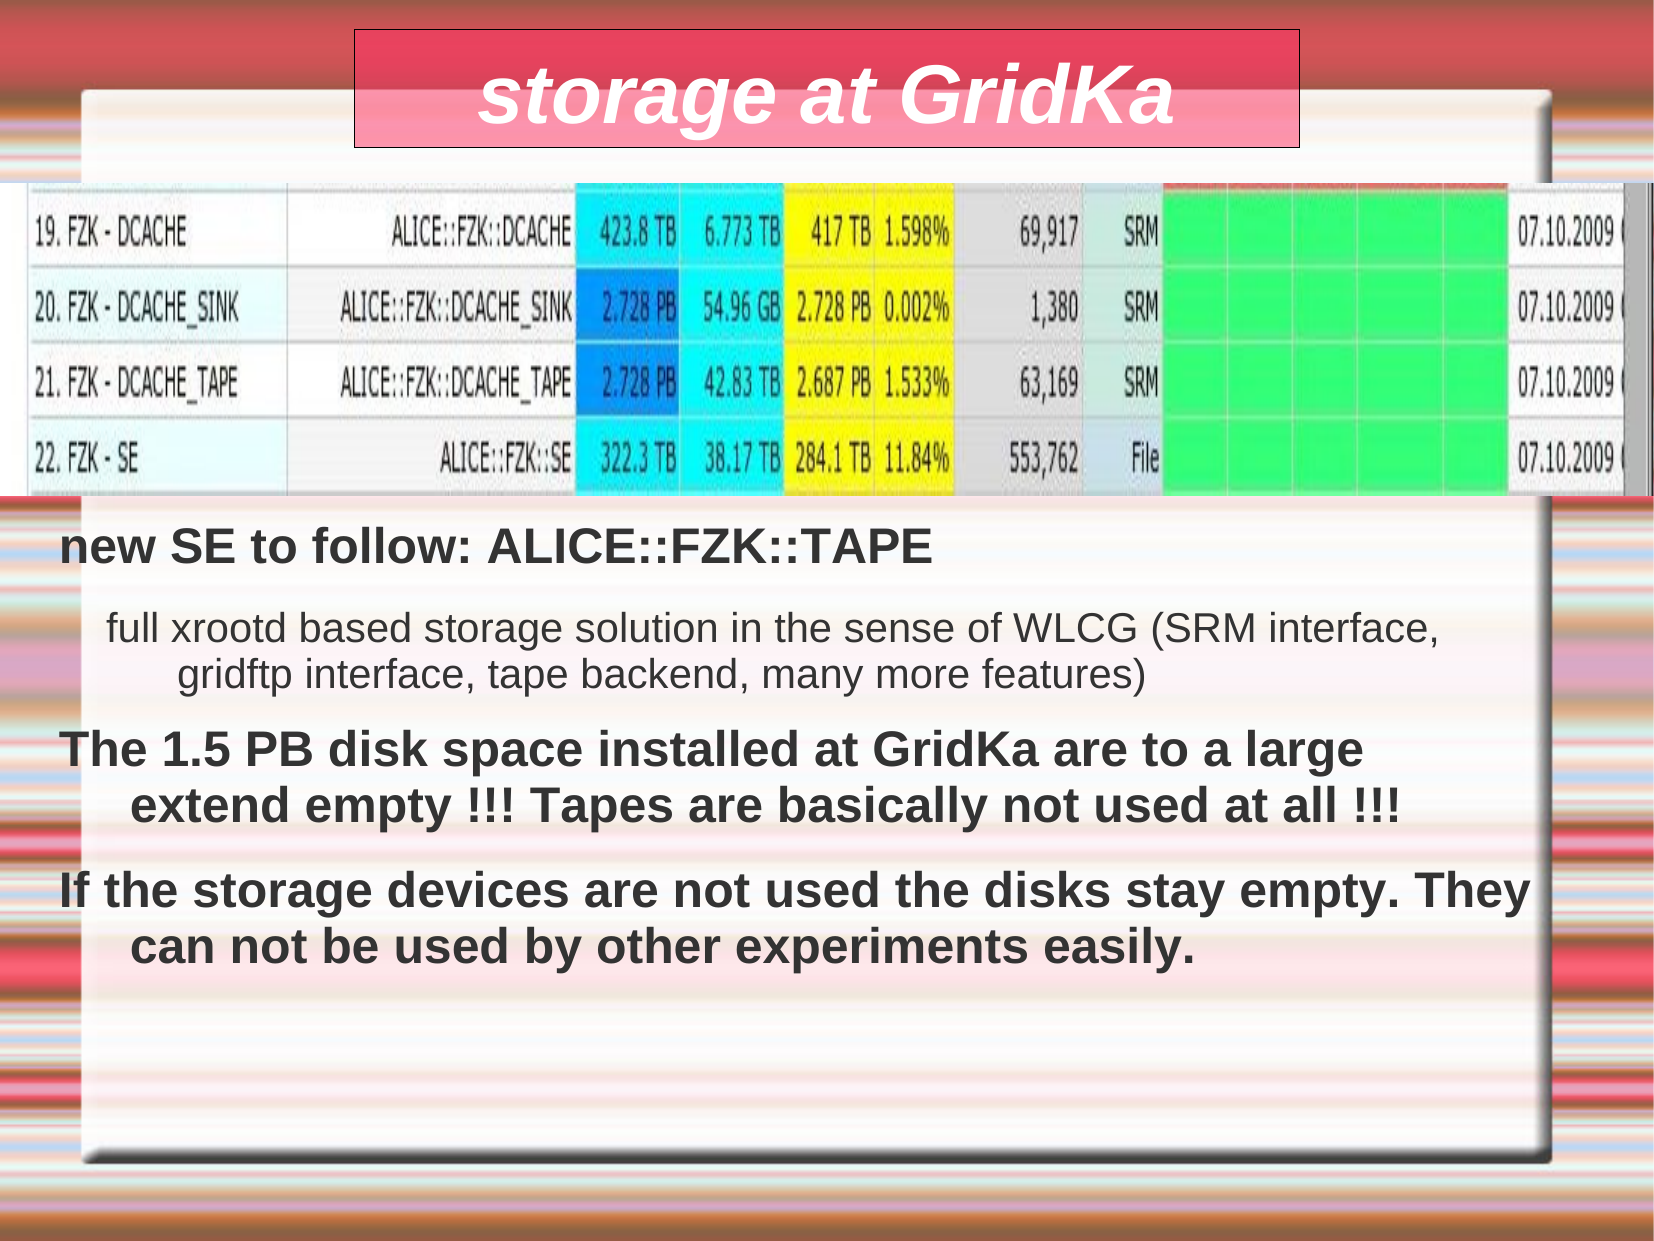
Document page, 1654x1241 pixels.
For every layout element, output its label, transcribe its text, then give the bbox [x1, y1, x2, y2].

picture [0, 0, 1654, 1241]
title storage at GridKa [324, 44, 1329, 148]
list new SE to follow: ALICE::FZK::TAPE full xrootd based storage solution in the sense of WLCG (SRM interface, gridftp interface, tape backend, many more features) The 1.5 PB disk space installed at GridKa are to a large extend empty !!! Tapes are basically not used at all !!! If the storage devices are not used the disks stay empty. They can not be used by other experiments easily. [47, 520, 1536, 1108]
text_box [354, 29, 1300, 44]
